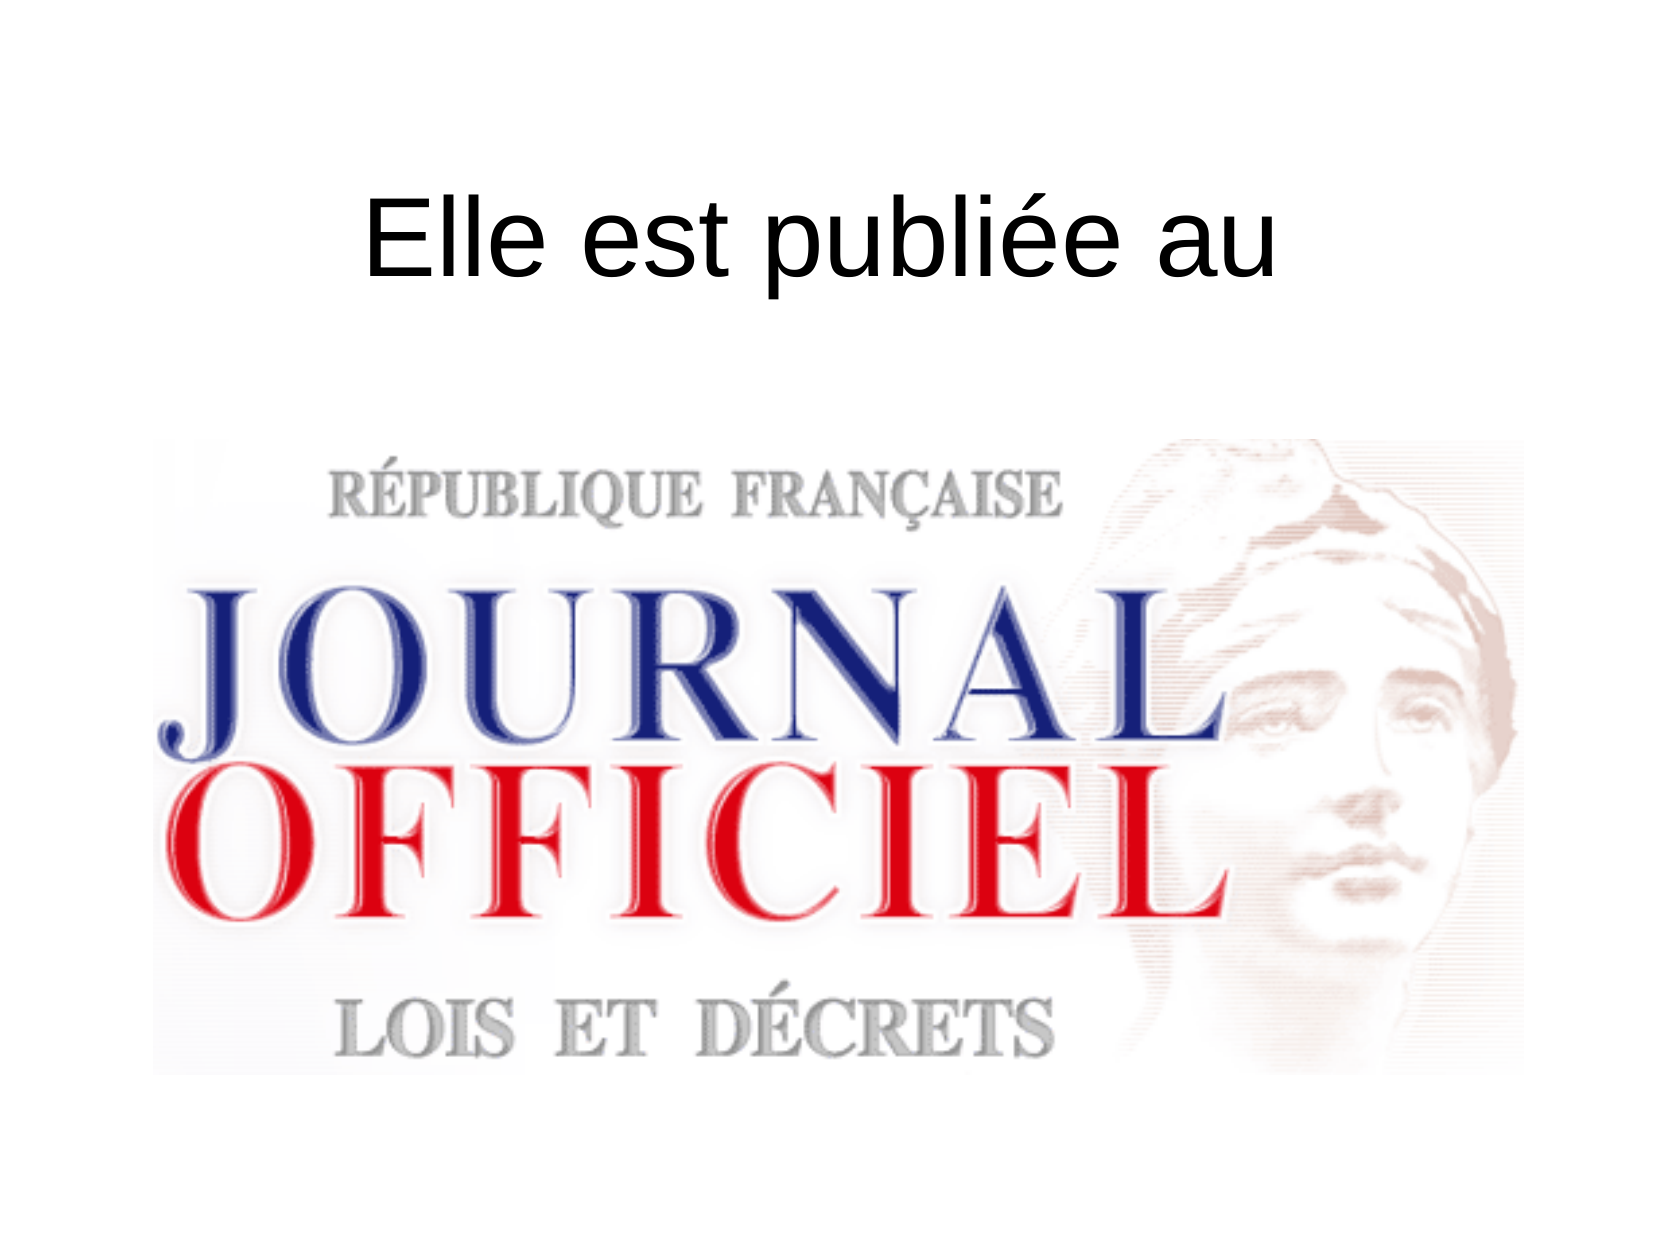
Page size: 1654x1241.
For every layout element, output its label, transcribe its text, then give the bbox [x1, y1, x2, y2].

title Elle est publiée au [165, 106, 1477, 358]
picture [153, 439, 1524, 1075]
